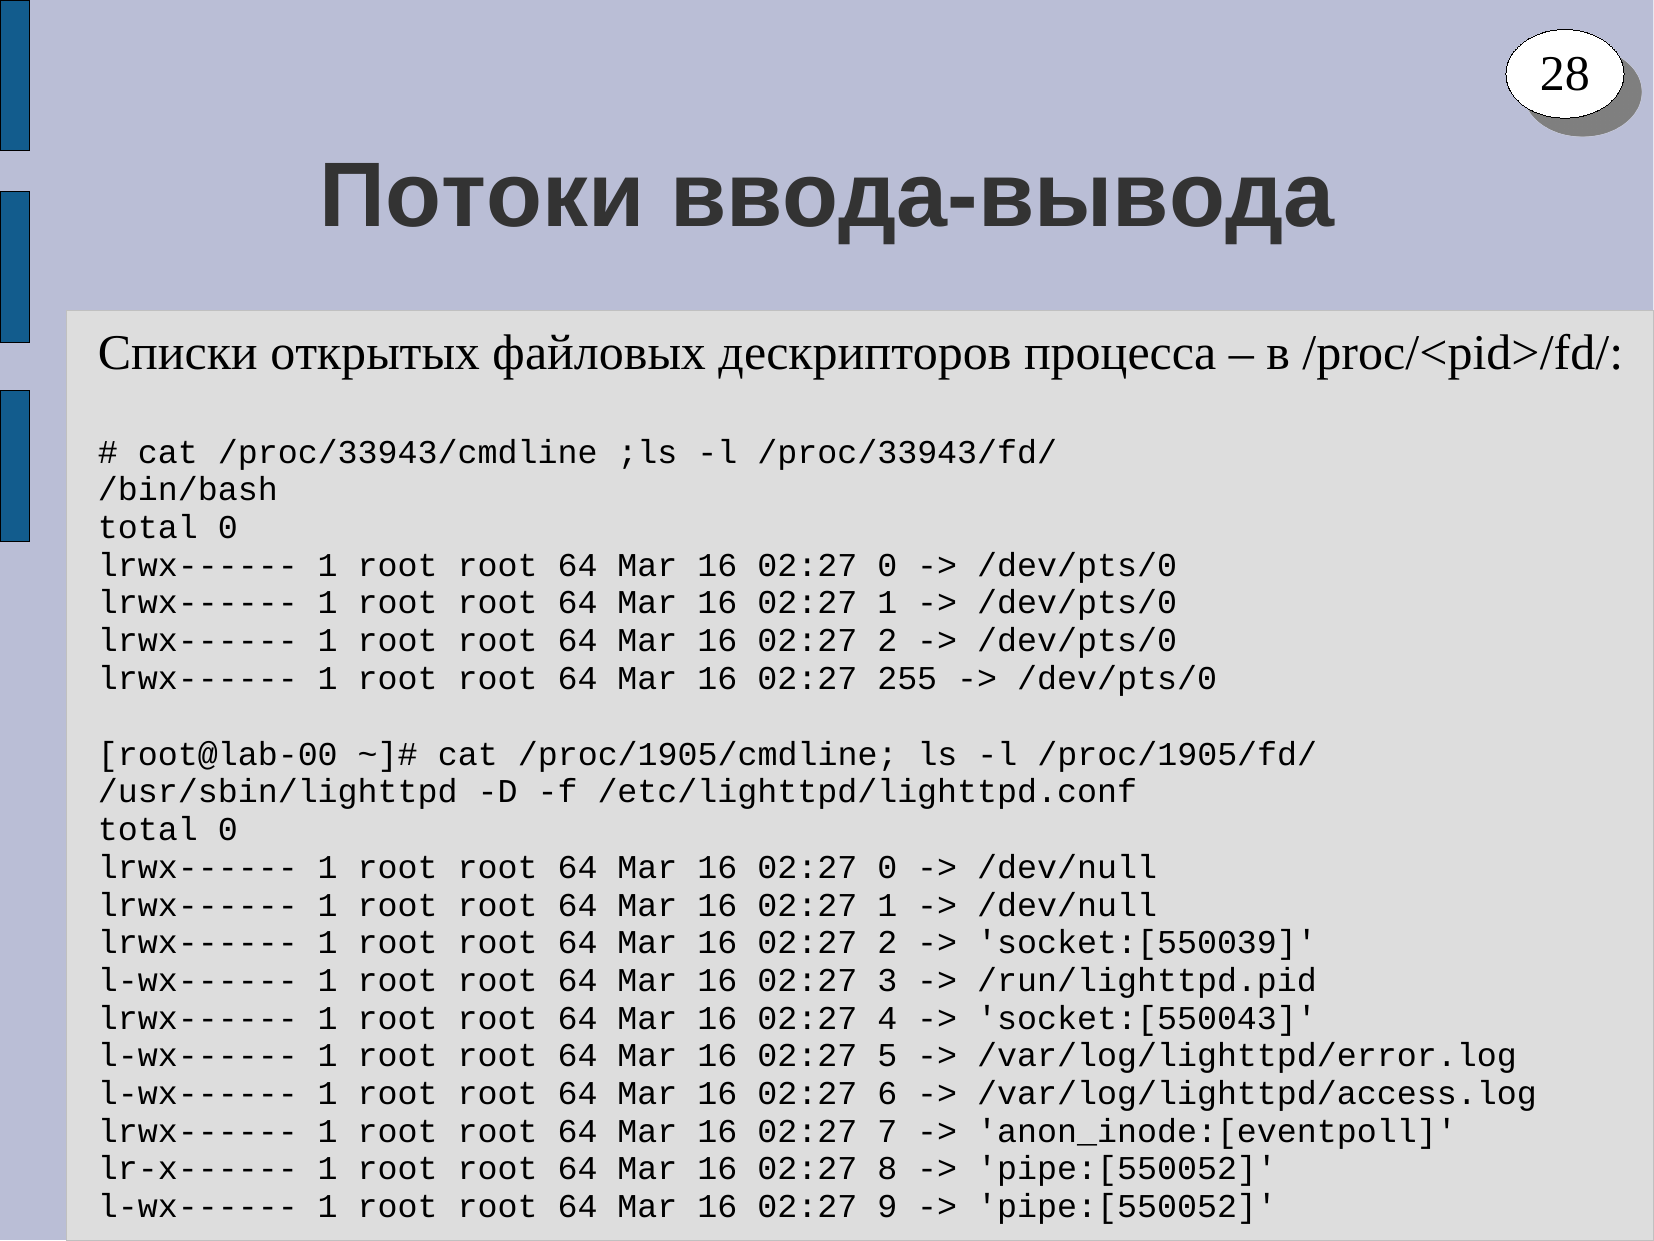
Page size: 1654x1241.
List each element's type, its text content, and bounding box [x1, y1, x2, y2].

title Потоки ввода-вывода [121, 91, 1534, 299]
text_box 28 [1505, 29, 1625, 119]
text_box Списки открытых файловых дескрипторов процесса – в /proc/<pid>/fd/: # cat /proc/33943/cmdline ;ls -l /proc/33943/fd/ /bin/bash total 0 lrwx------ 1 root root 64 Mar 16 02:27 0 -> /dev/pts/0 lrwx------ 1 root root 64 Mar 16 02:27 1 -> /dev/pts/0 lrwx------ 1 root root 64 Mar 16 02:27 2 -> /dev/pts/0 lrwx------ 1 root root 64 Mar 16 02:27 255 -> /dev/pts/0 [root@lab-00 ~]# cat /proc/1905/cmdline; ls -l /proc/1905/fd/ /usr/sbin/lighttpd -D -f /etc/lighttpd/lighttpd.conf total 0 lrwx------ 1 root root 64 Mar 16 02:27 0 -> /dev/null lrwx------ 1 root root 64 Mar 16 02:27 1 -> /dev/null lrwx------ 1 root root 64 Mar 16 02:27 2 -> 'socket:[550039]' l-wx------ 1 root root 64 Mar 16 02:27 3 -> /run/lighttpd.pid lrwx------ 1 root root 64 Mar 16 02:27 4 -> 'socket:[550043]' l-wx------ 1 root root 64 Mar 16 02:27 5 -> /var/log/lighttpd/error.log l-wx------ 1 root root 64 Mar 16 02:27 6 -> /var/log/lighttpd/access.log lrwx------ 1 root root 64 Mar 16 02:27 7 -> 'anon_inode:[eventpoll]' lr-x------ 1 root root 64 Mar 16 02:27 8 -> 'pipe:[550052]' l-wx------ 1 root root 64 Mar 16 02:27 9 -> 'pipe:[550052]' [97, 324, 1625, 1228]
